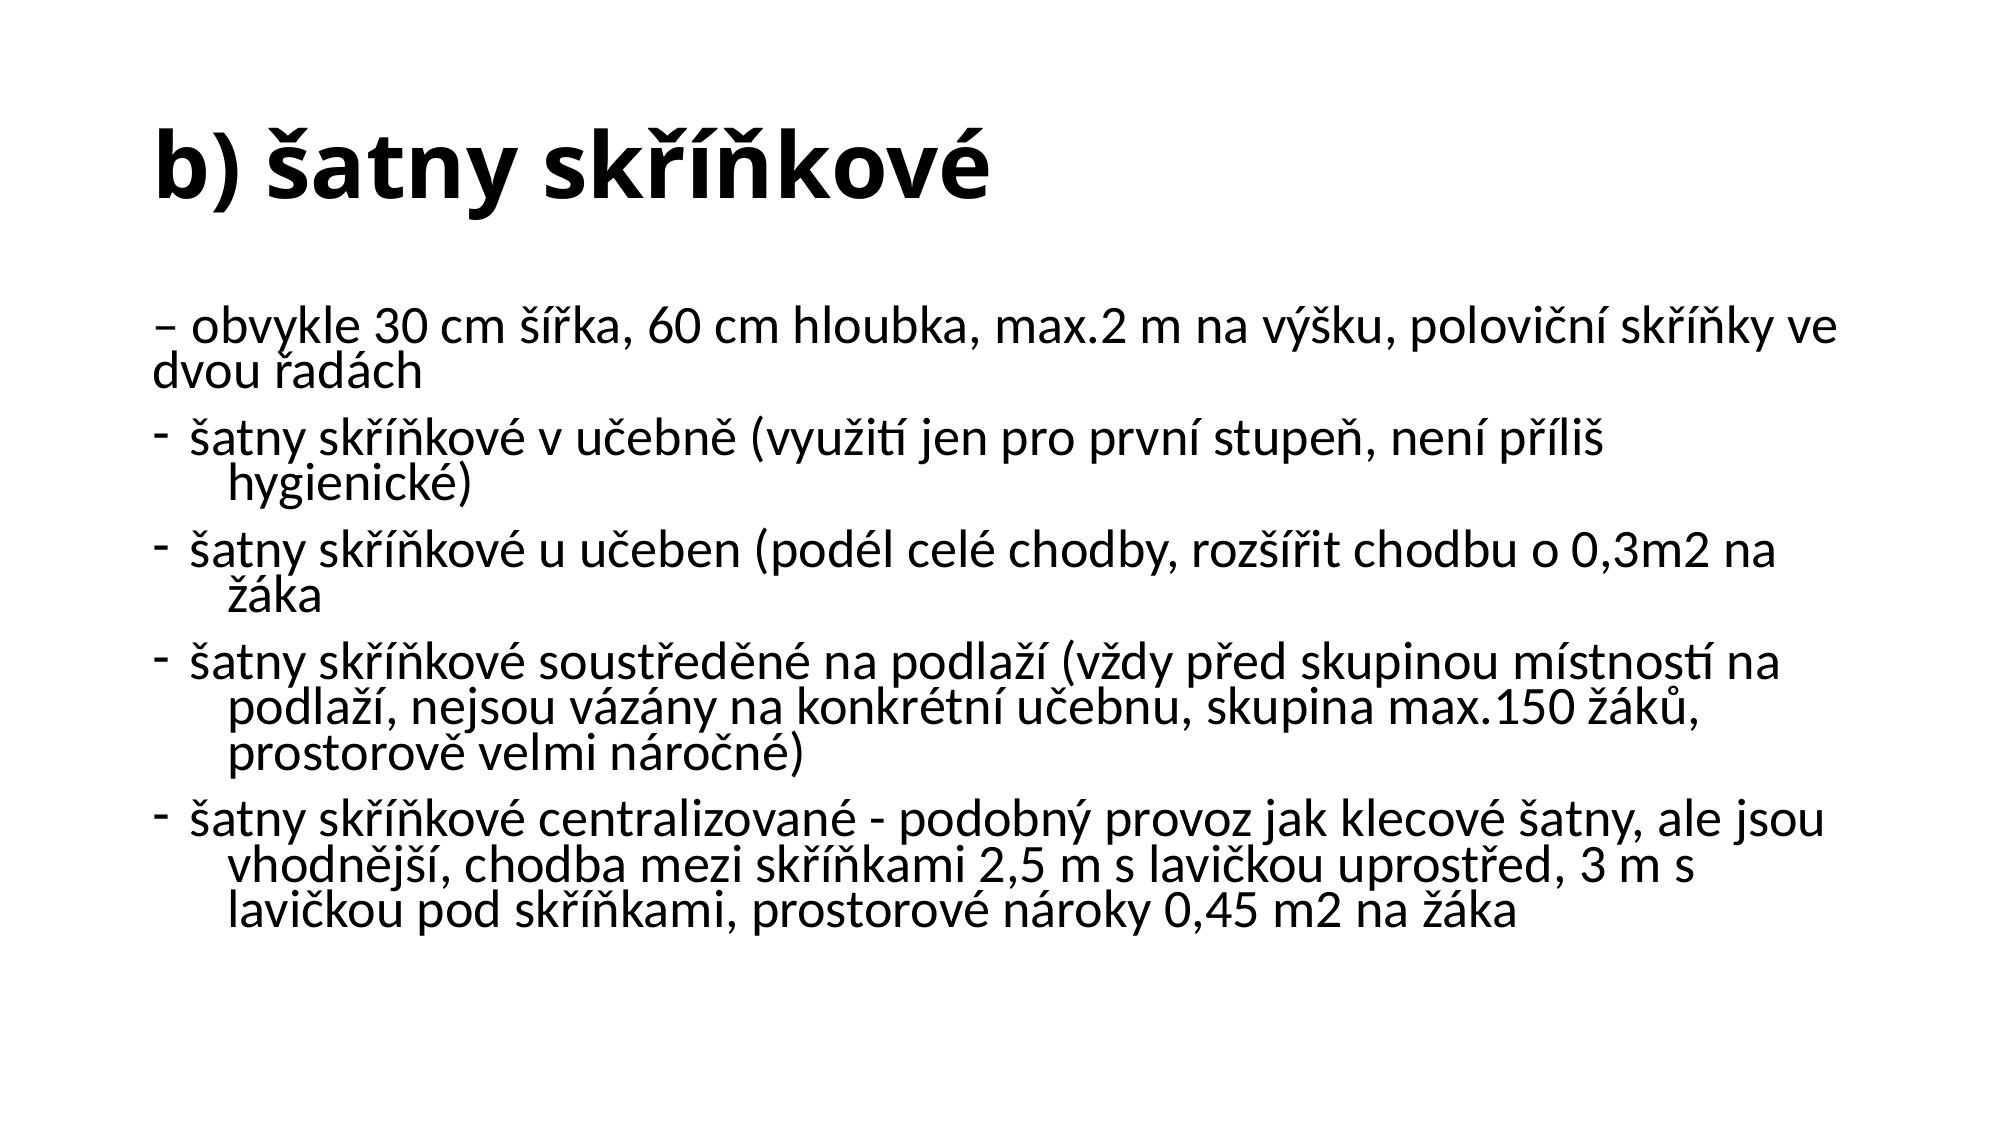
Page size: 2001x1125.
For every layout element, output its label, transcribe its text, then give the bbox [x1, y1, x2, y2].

list – obvykle 30 cm šířka, 60 cm hloubka, max.2 m na výšku, poloviční skříňky ve dvou řadách šatny skříňkové v učebně (využití jen pro první stupeň, není příliš hygienické) šatny skříňkové u učeben (podél celé chodby, rozšířit chodbu o 0,3m2 na žáka šatny skříňkové soustředěné na podlaží (vždy před skupinou místností na podlaží, nejsou vázány na konkrétní učebnu, skupina max.150 žáků, prostorově velmi náročné) šatny skříňkové centralizované - podobný provoz jak klecové šatny, ale jsou vhodnější, chodba mezi skříňkami 2,5 m s lavičkou uprostřed, 3 m s lavičkou pod skříňkami, prostorové nároky 0,45 m2 na žáka [137, 299, 1863, 1014]
title b) šatny skříňkové [137, 59, 1863, 278]
